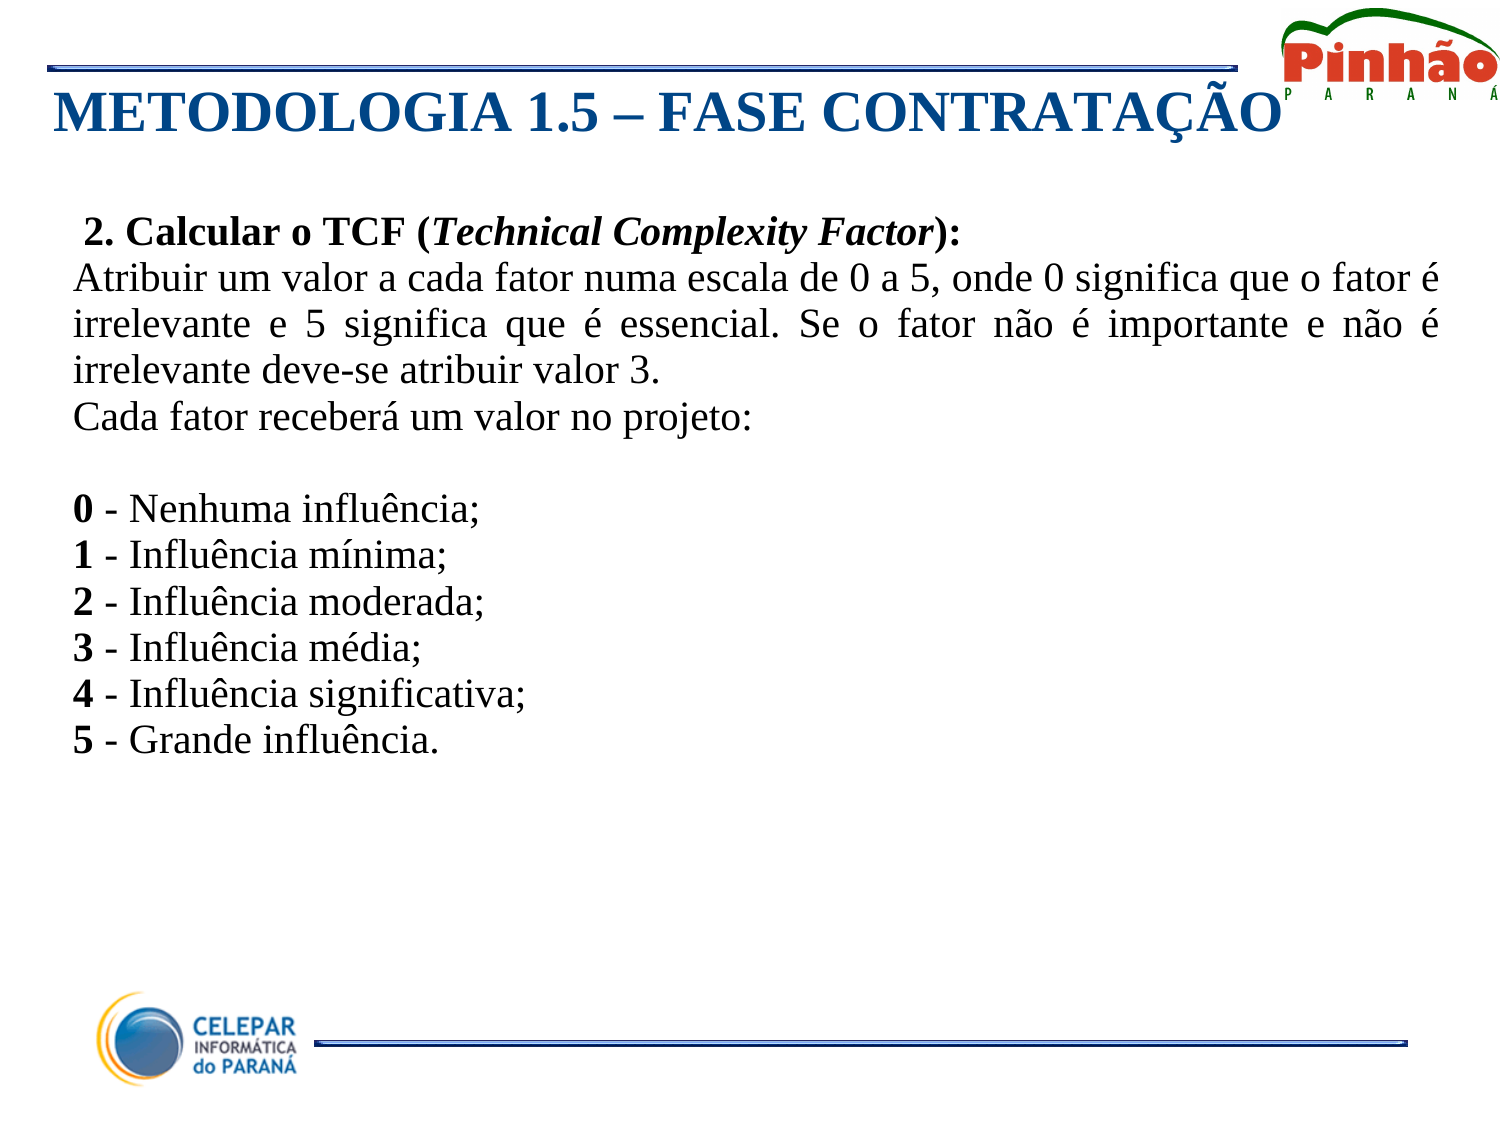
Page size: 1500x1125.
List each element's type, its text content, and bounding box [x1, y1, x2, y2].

picture [1281, 8, 1500, 100]
text_box [98, 843, 1420, 1125]
text_box 2. Calcular o TCF (Technical Complexity Factor): Atribuir um valor a cada fator numa escala de 0 a 5, onde 0 significa que o fator é irrelevante e 5 significa que é essencial. Se o fator não é importante e não é irrelevante deve-se atribuir valor 3. Cada fator receberá um valor no projeto: 0 - Nenhuma influência; 1 - Influência mínima; 2 - Influência moderada; 3 - Influência média; 4 - Influência significativa; 5 - Grande influência. [72, 207, 1441, 843]
text_box METODOLOGIA 1.5 – FASE CONTRATAÇÃO [53, 79, 1284, 156]
title [78, 21, 1025, 79]
